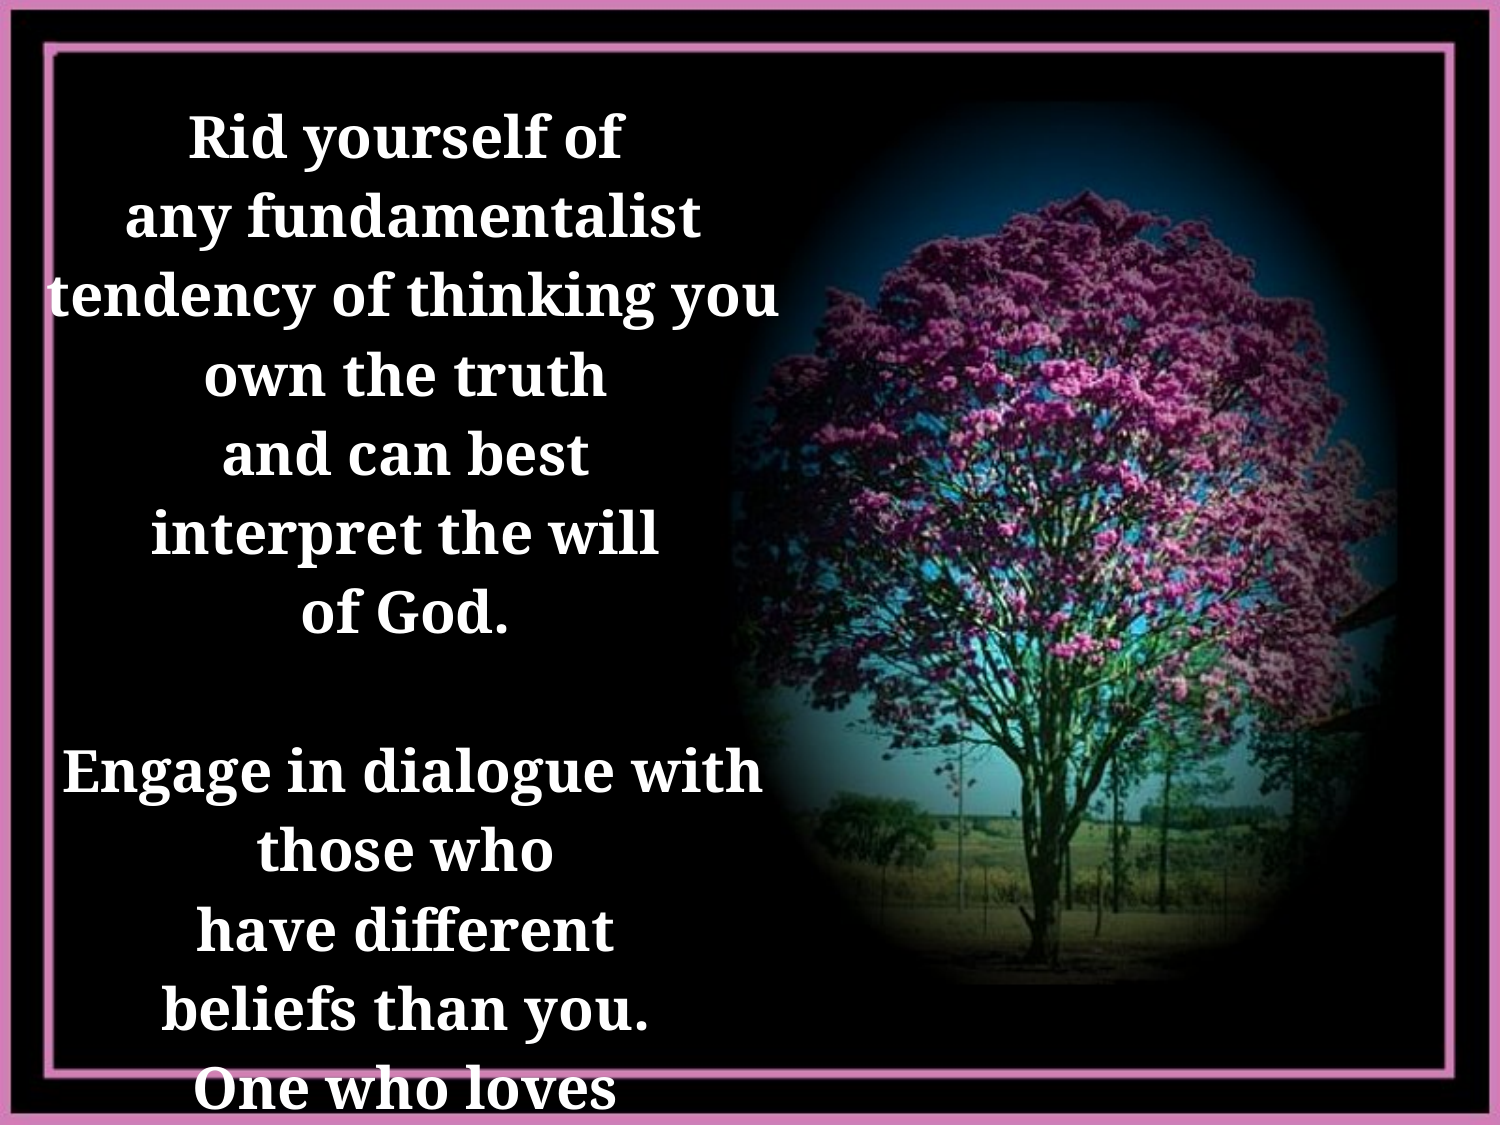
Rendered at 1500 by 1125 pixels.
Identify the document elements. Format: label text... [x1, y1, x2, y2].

text_box Rid yourself of any fundamentalist tendency of thinking you own the truth and can best interpret the will of God. Engage in dialogue with those who have different beliefs than you. One who loves is not intolerant. [29, 88, 798, 1125]
picture [0, 0, 1500, 1125]
